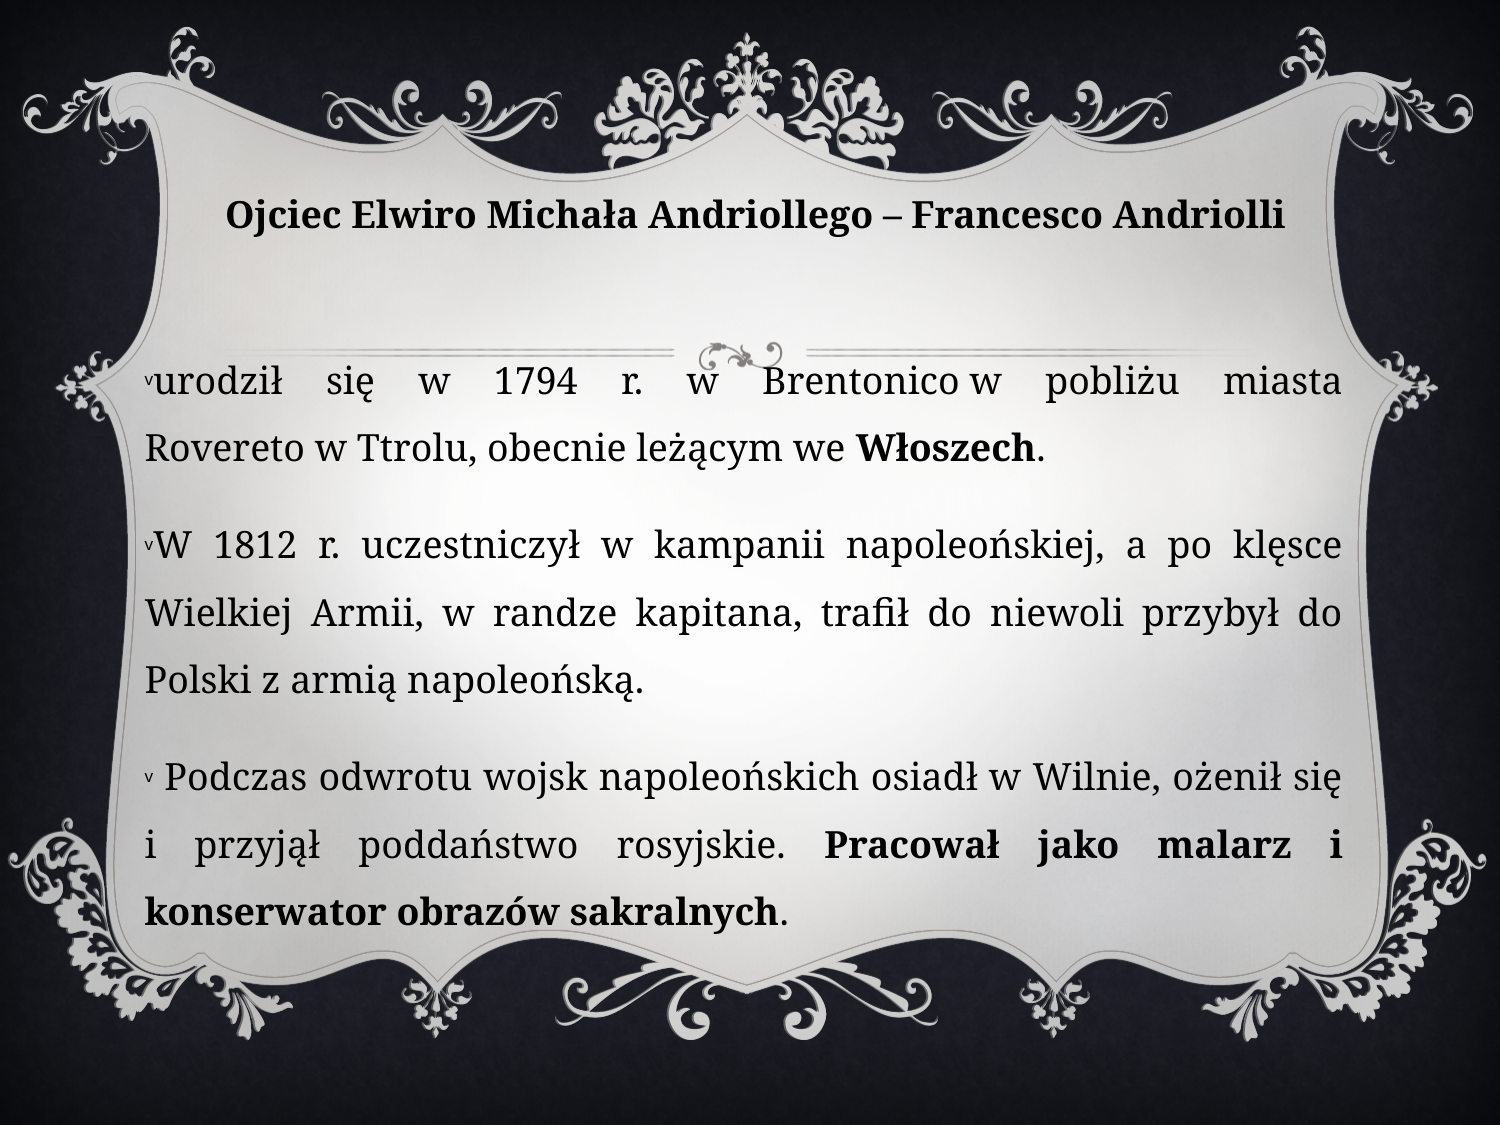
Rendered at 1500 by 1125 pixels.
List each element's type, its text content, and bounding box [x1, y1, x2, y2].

picture [0, 0, 1500, 1125]
title Ojciec Elwiro Michała Andriollego – Francesco Andriolli [165, 160, 1312, 252]
list urodził się w 1794 r. w Brentonico w pobliżu miasta Rovereto w Ttrolu, obecnie leżącym we Włoszech. W 1812 r. uczestniczył w kampanii napoleońskiej, a po klęsce Wielkiej Armii, w randze kapitana, trafił do niewoli przybył do Polski z armią napoleońską. Podczas odwrotu wojsk napoleońskich osiadł w Wilnie, ożenił się i przyjął poddaństwo rosyjskie. Pracował jako malarz i konserwator obrazów sakralnych. [129, 252, 1359, 1028]
